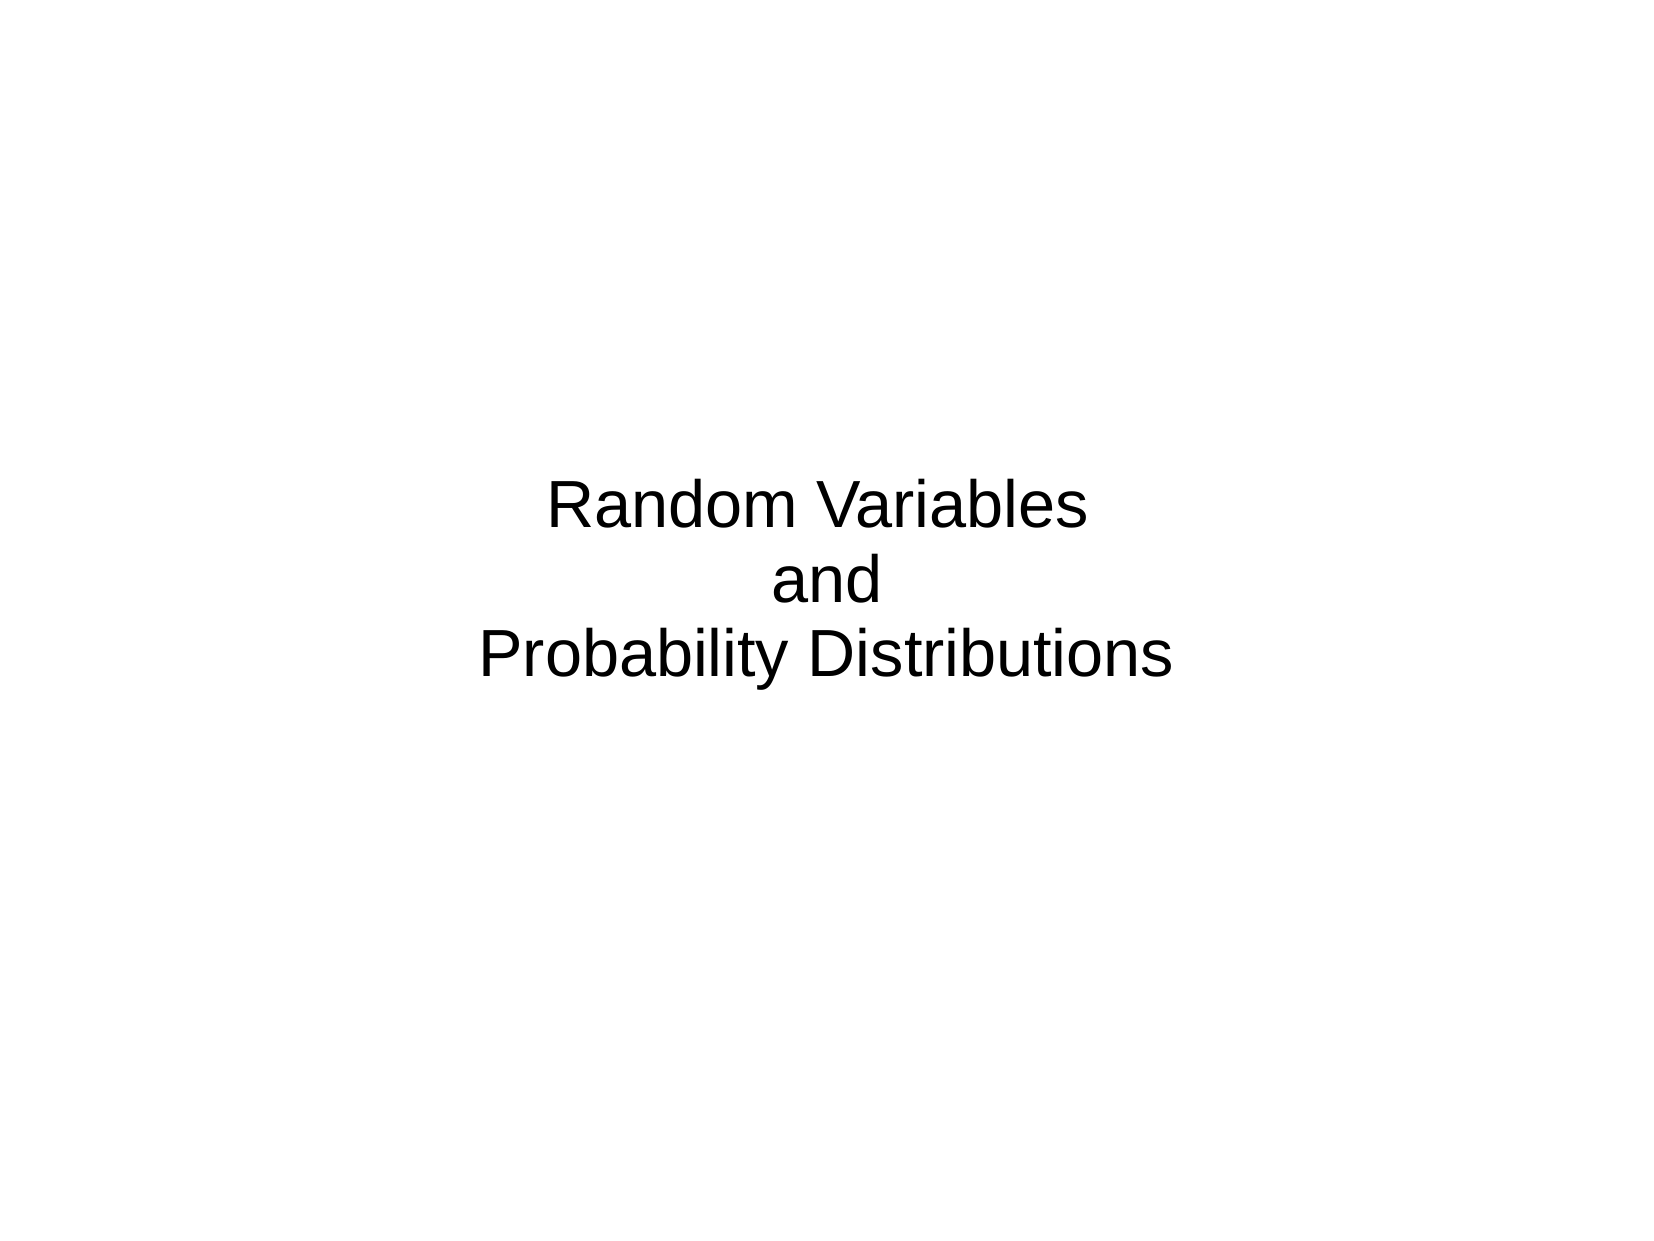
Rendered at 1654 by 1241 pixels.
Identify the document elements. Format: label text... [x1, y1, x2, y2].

subtitle Random Variables and Probability Distributions [82, 49, 1571, 1109]
